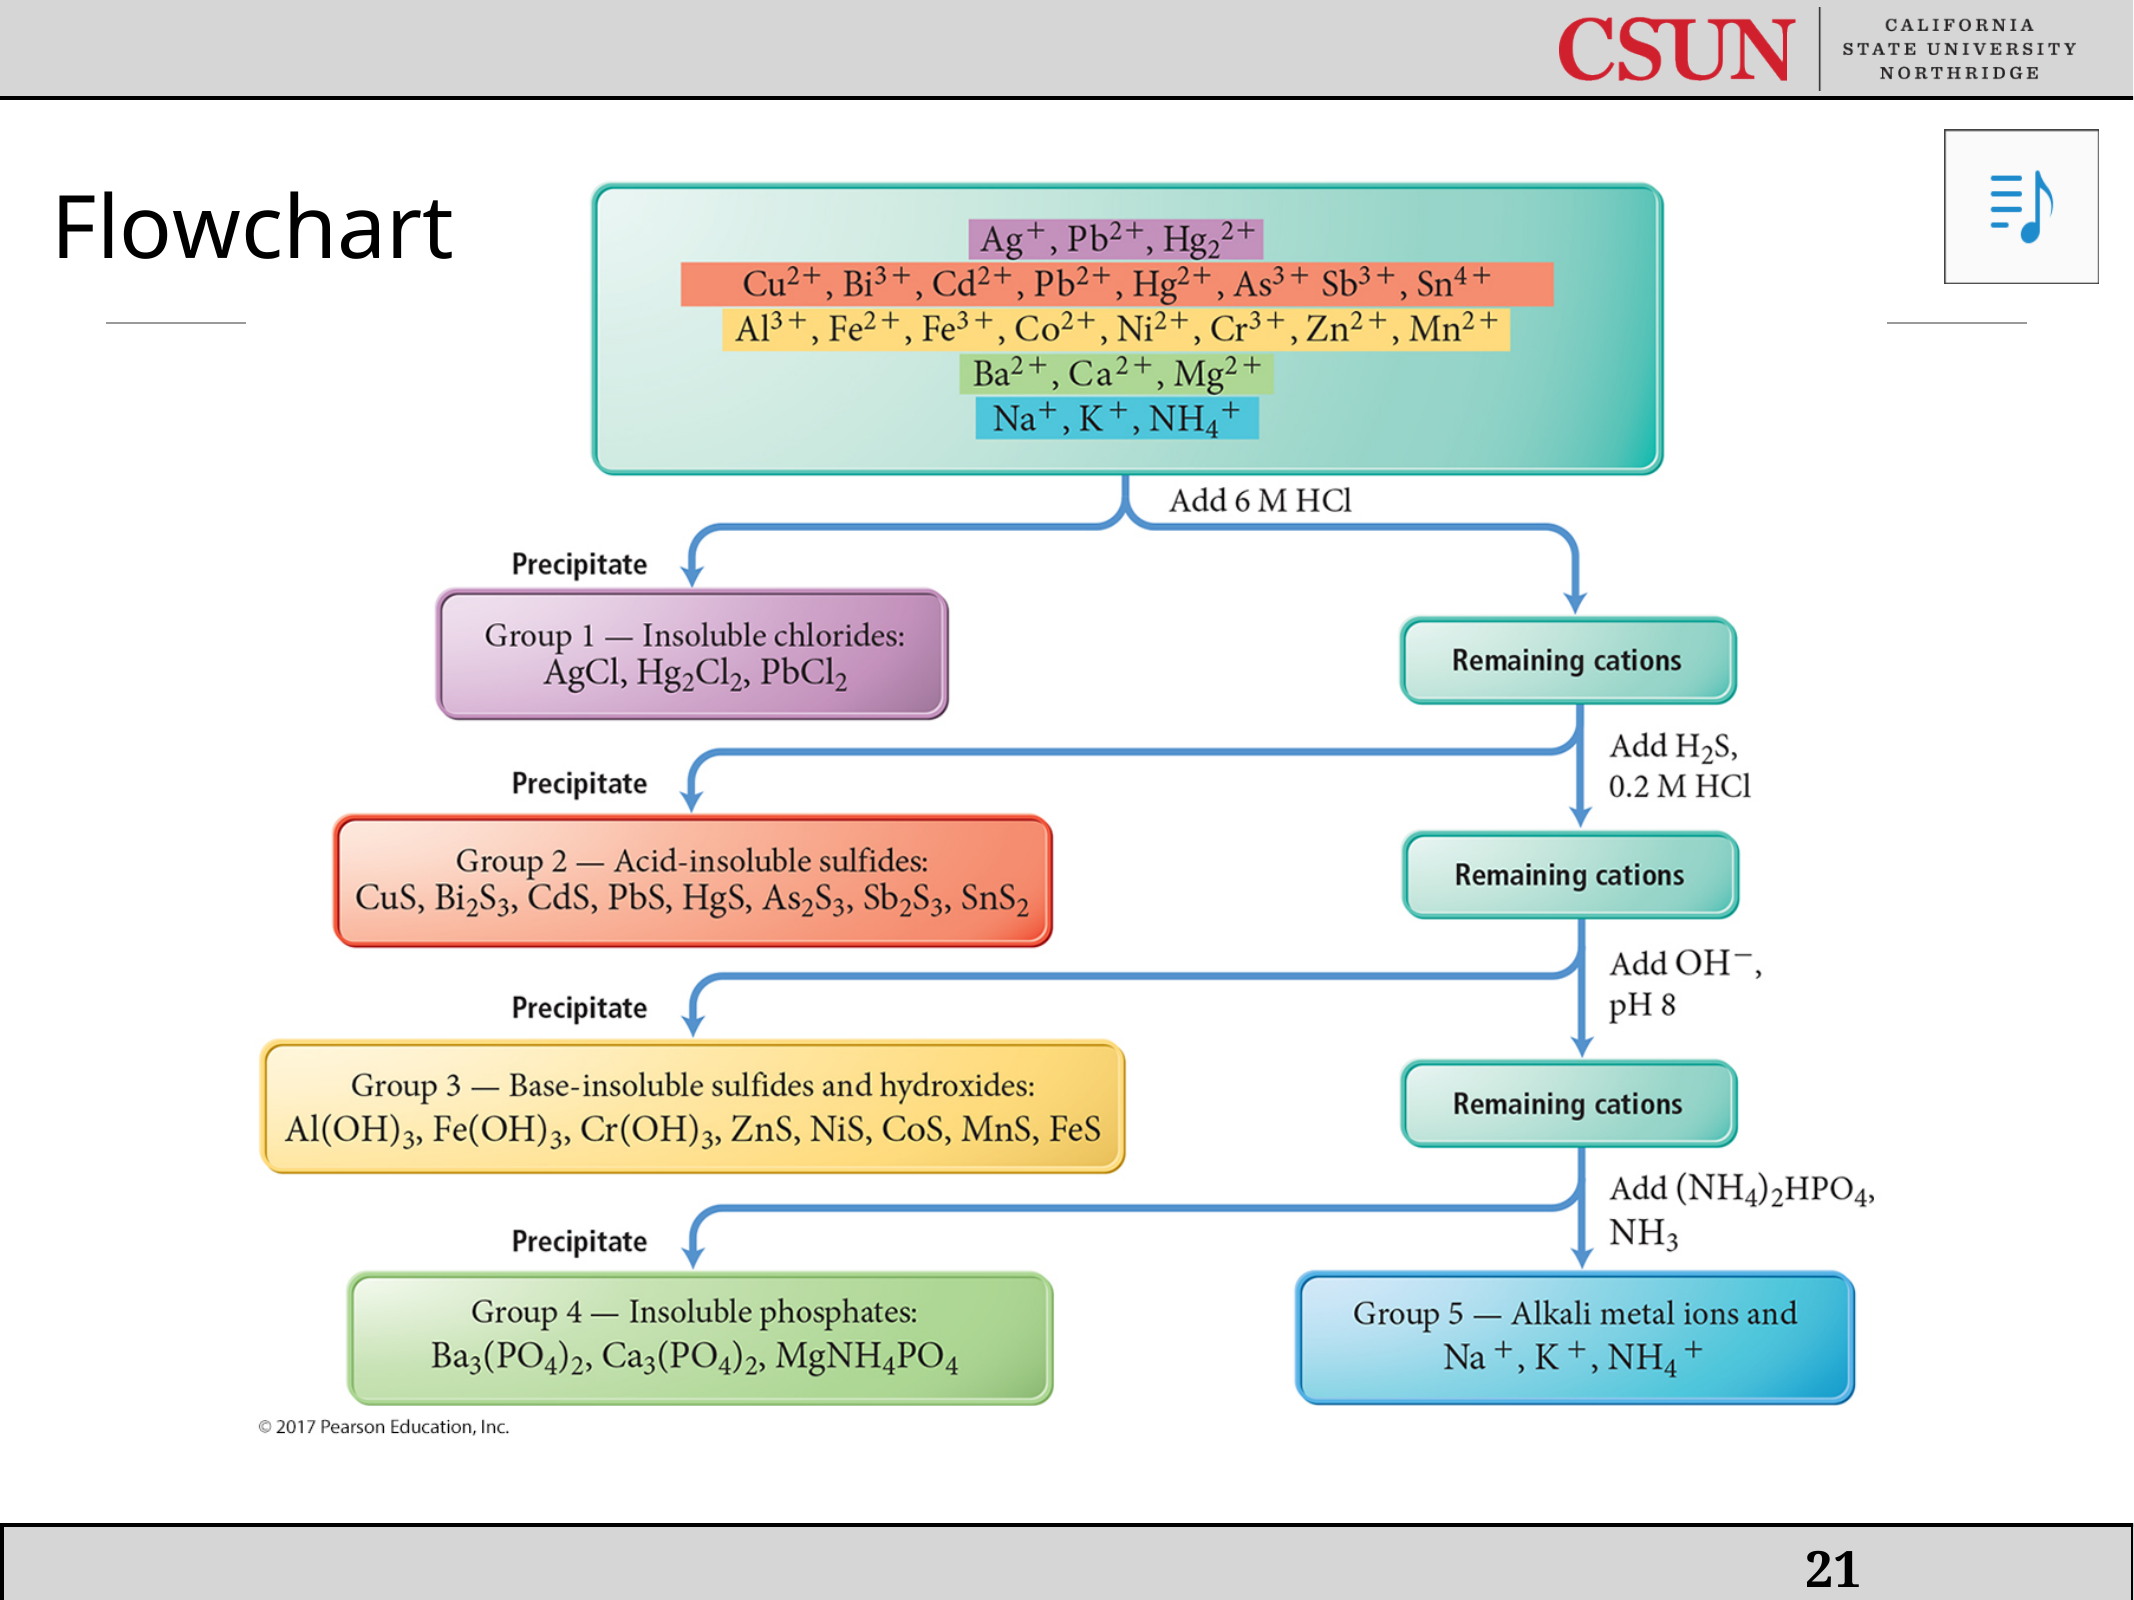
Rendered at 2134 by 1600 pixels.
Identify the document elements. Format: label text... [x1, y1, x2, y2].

text_box Flowchart [36, 163, 494, 284]
text_box [1943, 128, 2101, 286]
picture [246, 168, 1887, 1445]
picture [1559, 7, 2076, 91]
